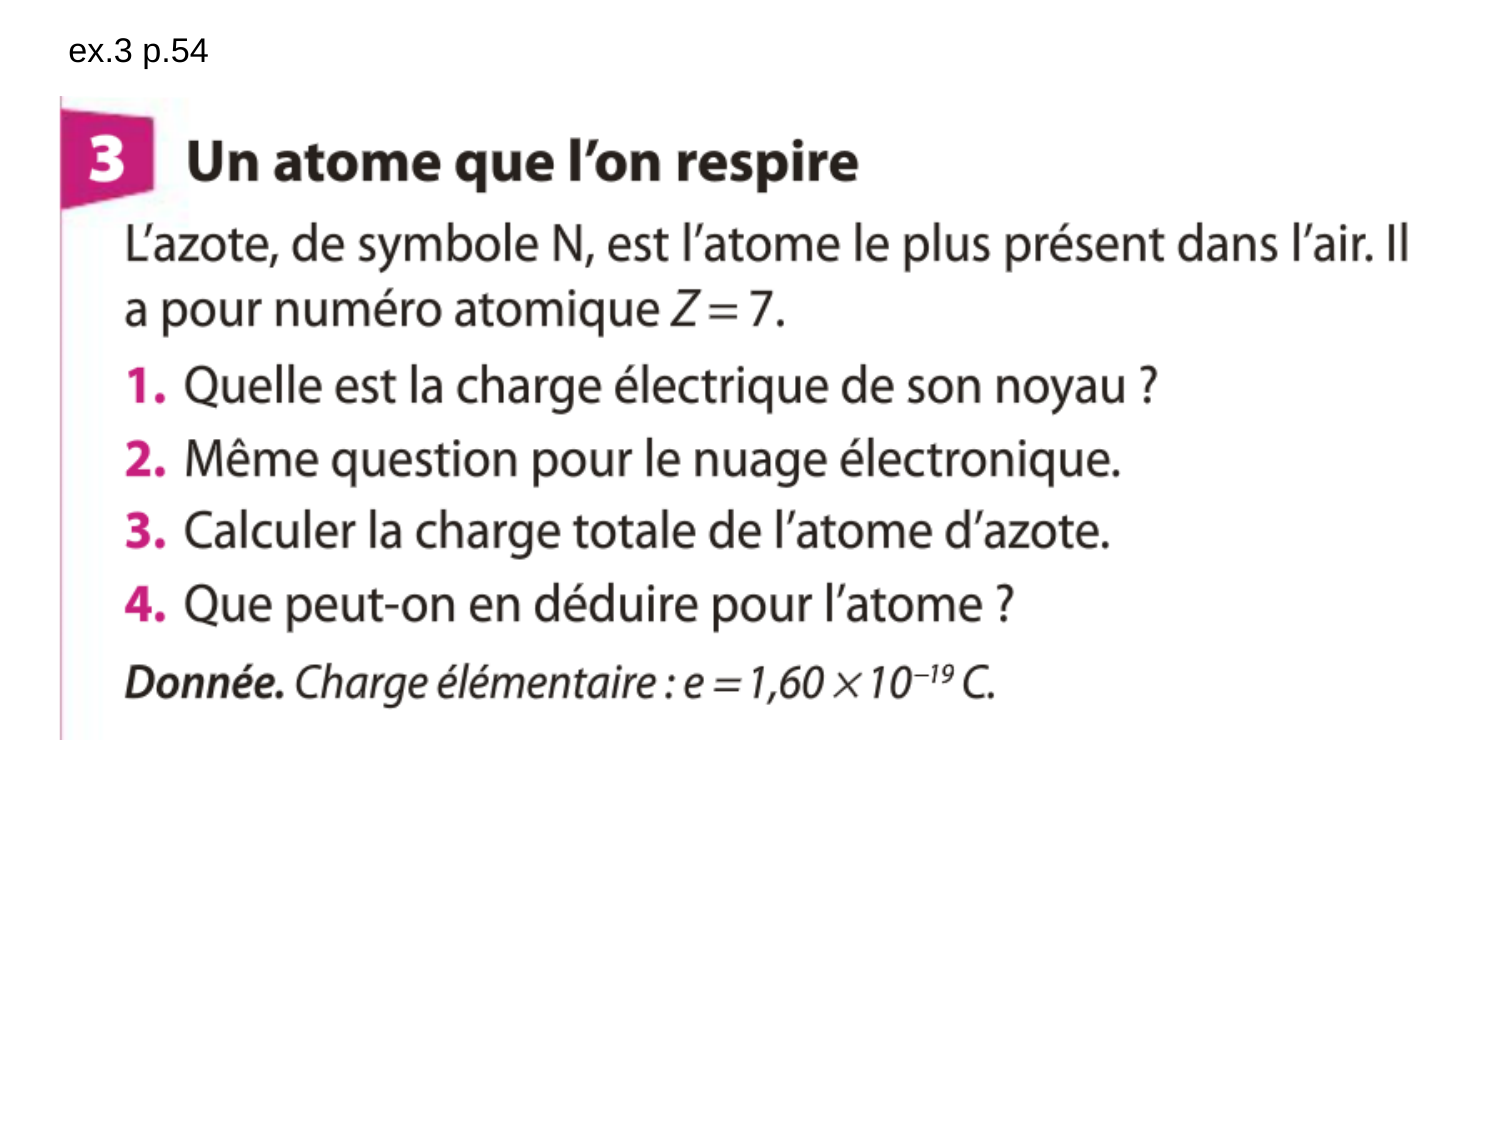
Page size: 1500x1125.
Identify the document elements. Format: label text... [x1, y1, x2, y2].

picture [42, 96, 1436, 740]
text_box ex.3 p.54 [53, 21, 224, 78]
